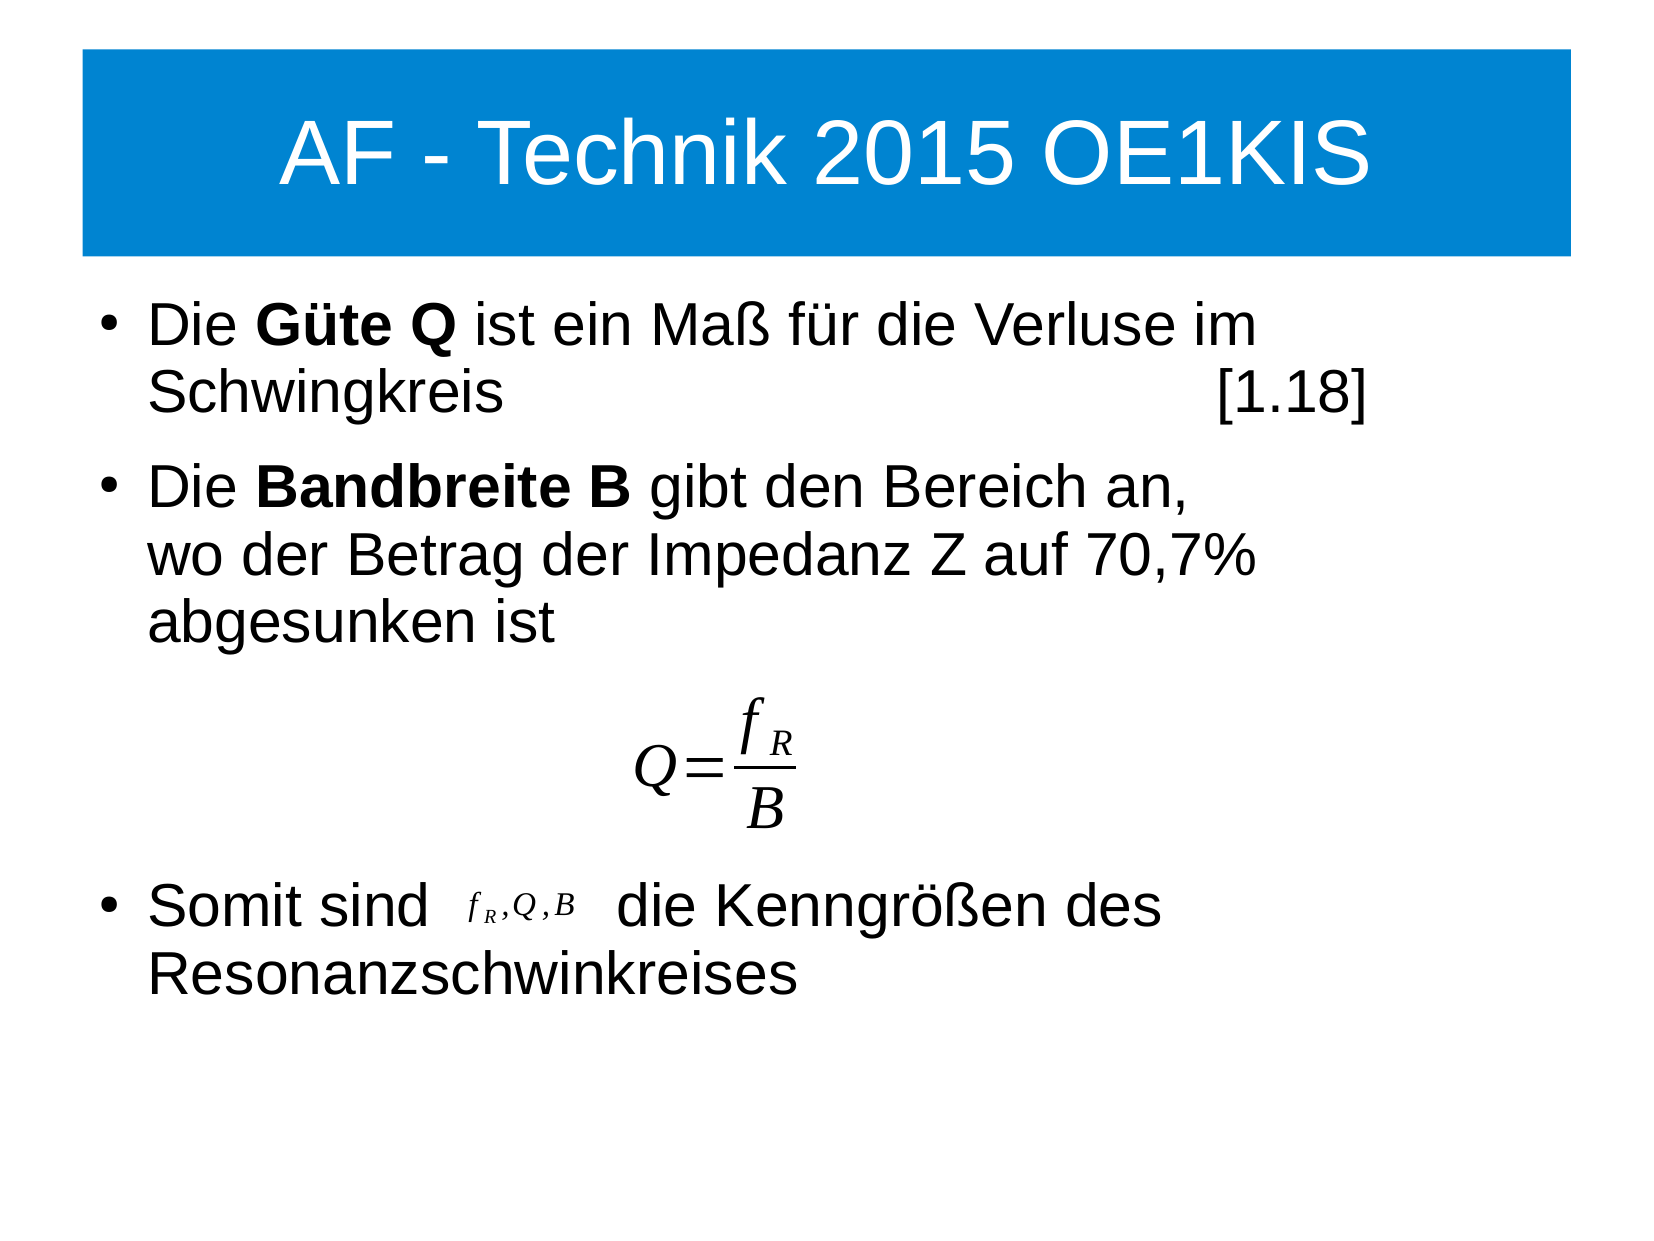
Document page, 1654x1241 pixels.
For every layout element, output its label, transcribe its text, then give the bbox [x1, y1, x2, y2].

chart [625, 685, 806, 842]
chart [460, 885, 583, 929]
title AF - Technik 2015 OE1KIS [82, 49, 1571, 257]
list Die Güte Q ist ein Maß für die Verluse im Schwingkreis [1.18] Die Bandbreite B gibt den Bereich an, wo der Betrag der Impedanz Z auf 70,7% abgesunken ist Somit sind die Kenngrößen des Resonanzschwinkreises [82, 290, 1571, 1010]
